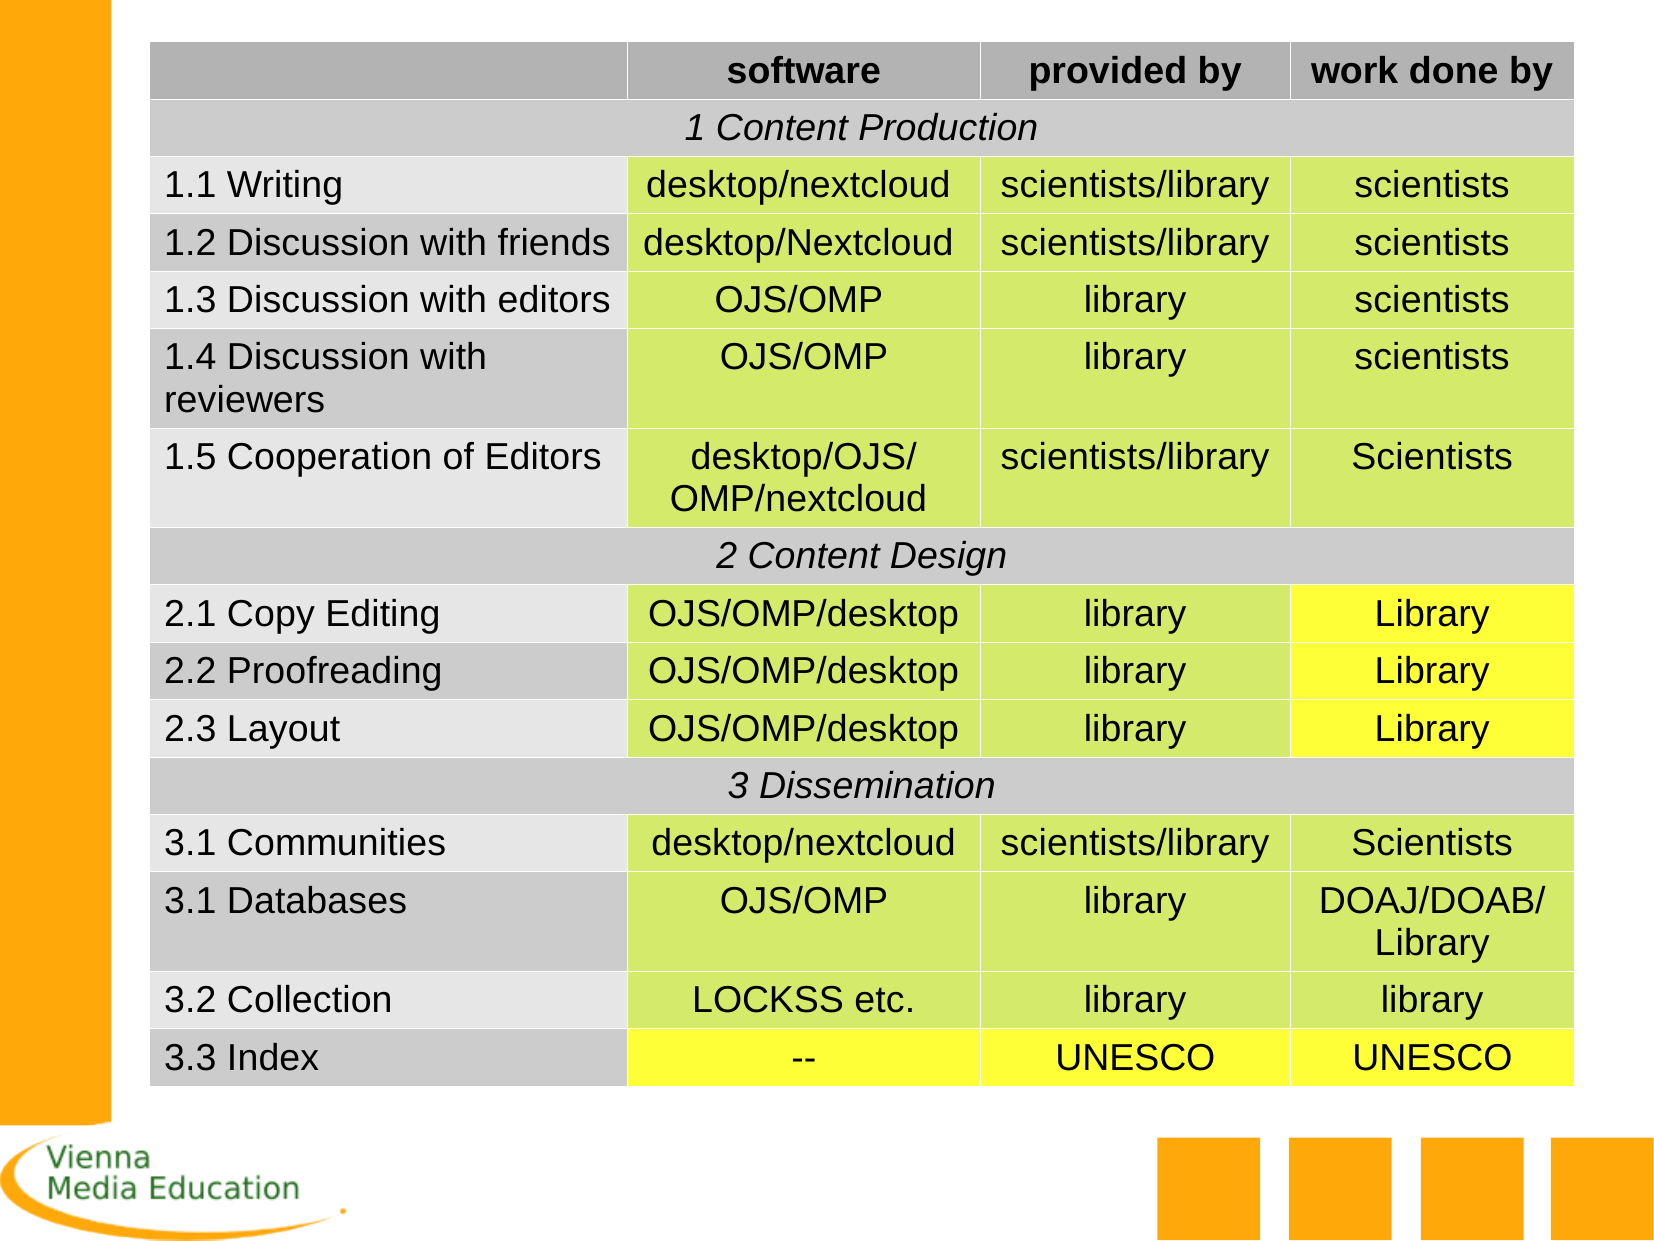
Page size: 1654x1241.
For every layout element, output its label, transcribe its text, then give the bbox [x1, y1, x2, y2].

table_cell OJS/OMP [628, 272, 980, 328]
table_cell library [981, 643, 1290, 699]
table_cell OJS/OMP/desktop [628, 585, 980, 642]
table_cell scientists [1291, 157, 1574, 213]
table_cell scientists/library [981, 815, 1290, 871]
table_cell library [981, 272, 1290, 328]
table_cell OJS/OMP [628, 872, 980, 971]
table_cell desktop/nextcloud [628, 815, 980, 871]
table_cell OJS/OMP/desktop [628, 700, 980, 757]
table_cell 3.1 Databases [150, 872, 627, 971]
table_cell Library [1291, 700, 1574, 757]
table_cell scientists/library [981, 429, 1290, 527]
table_cell 1.2 Discussion with friends [150, 214, 627, 271]
table_cell UNESCO [1291, 1029, 1574, 1086]
table_cell OJS/OMP [628, 329, 980, 428]
table_header [150, 42, 627, 99]
table_cell 3.2 Collection [150, 972, 627, 1028]
table_cell library [981, 329, 1290, 428]
table_cell UNESCO [981, 1029, 1290, 1086]
table_header provided by [981, 42, 1290, 99]
table_cell library [981, 972, 1290, 1028]
table_cell desktop/OJS/OMP/nextcloud [628, 429, 980, 527]
table_cell 1.3 Discussion with editors [150, 272, 627, 328]
table_cell scientists/library [981, 157, 1290, 213]
table_cell 1.5 Cooperation of Editors [150, 429, 627, 527]
table_cell LOCKSS etc. [628, 972, 980, 1028]
table_cell library [981, 700, 1290, 757]
table_cell desktop/Nextcloud [628, 214, 980, 271]
table_cell library [981, 585, 1290, 642]
table_cell -- [628, 1029, 980, 1086]
table_cell 3.3 Index [150, 1029, 627, 1086]
table_cell Scientists [1291, 815, 1574, 871]
table_cell Scientists [1291, 429, 1574, 527]
table_cell 1 Content Production [150, 100, 1574, 156]
table_cell DOAJ/DOAB/Library [1291, 872, 1574, 971]
table_header work done by [1291, 42, 1574, 99]
table_cell desktop/nextcloud [628, 157, 980, 213]
table_cell 1.4 Discussion with reviewers [150, 329, 627, 428]
picture [0, 1114, 398, 1241]
table_cell library [1291, 972, 1574, 1028]
table_cell scientists [1291, 329, 1574, 428]
table_cell 1.1 Writing [150, 157, 627, 213]
table_cell scientists [1291, 272, 1574, 328]
table_cell 3 Dissemination [150, 758, 1574, 814]
table_cell OJS/OMP/desktop [628, 643, 980, 699]
table_header software [628, 42, 980, 99]
table_cell 2.3 Layout [150, 700, 627, 757]
table_cell Library [1291, 643, 1574, 699]
table_cell 2.1 Copy Editing [150, 585, 627, 642]
table_cell 2 Content Design [150, 528, 1574, 584]
table_cell Library [1291, 585, 1574, 642]
table_cell 2.2 Proofreading [150, 643, 627, 699]
table_cell 3.1 Communities [150, 815, 627, 871]
table_cell scientists [1291, 214, 1574, 271]
table_cell library [981, 872, 1290, 971]
table_cell scientists/library [981, 214, 1290, 271]
